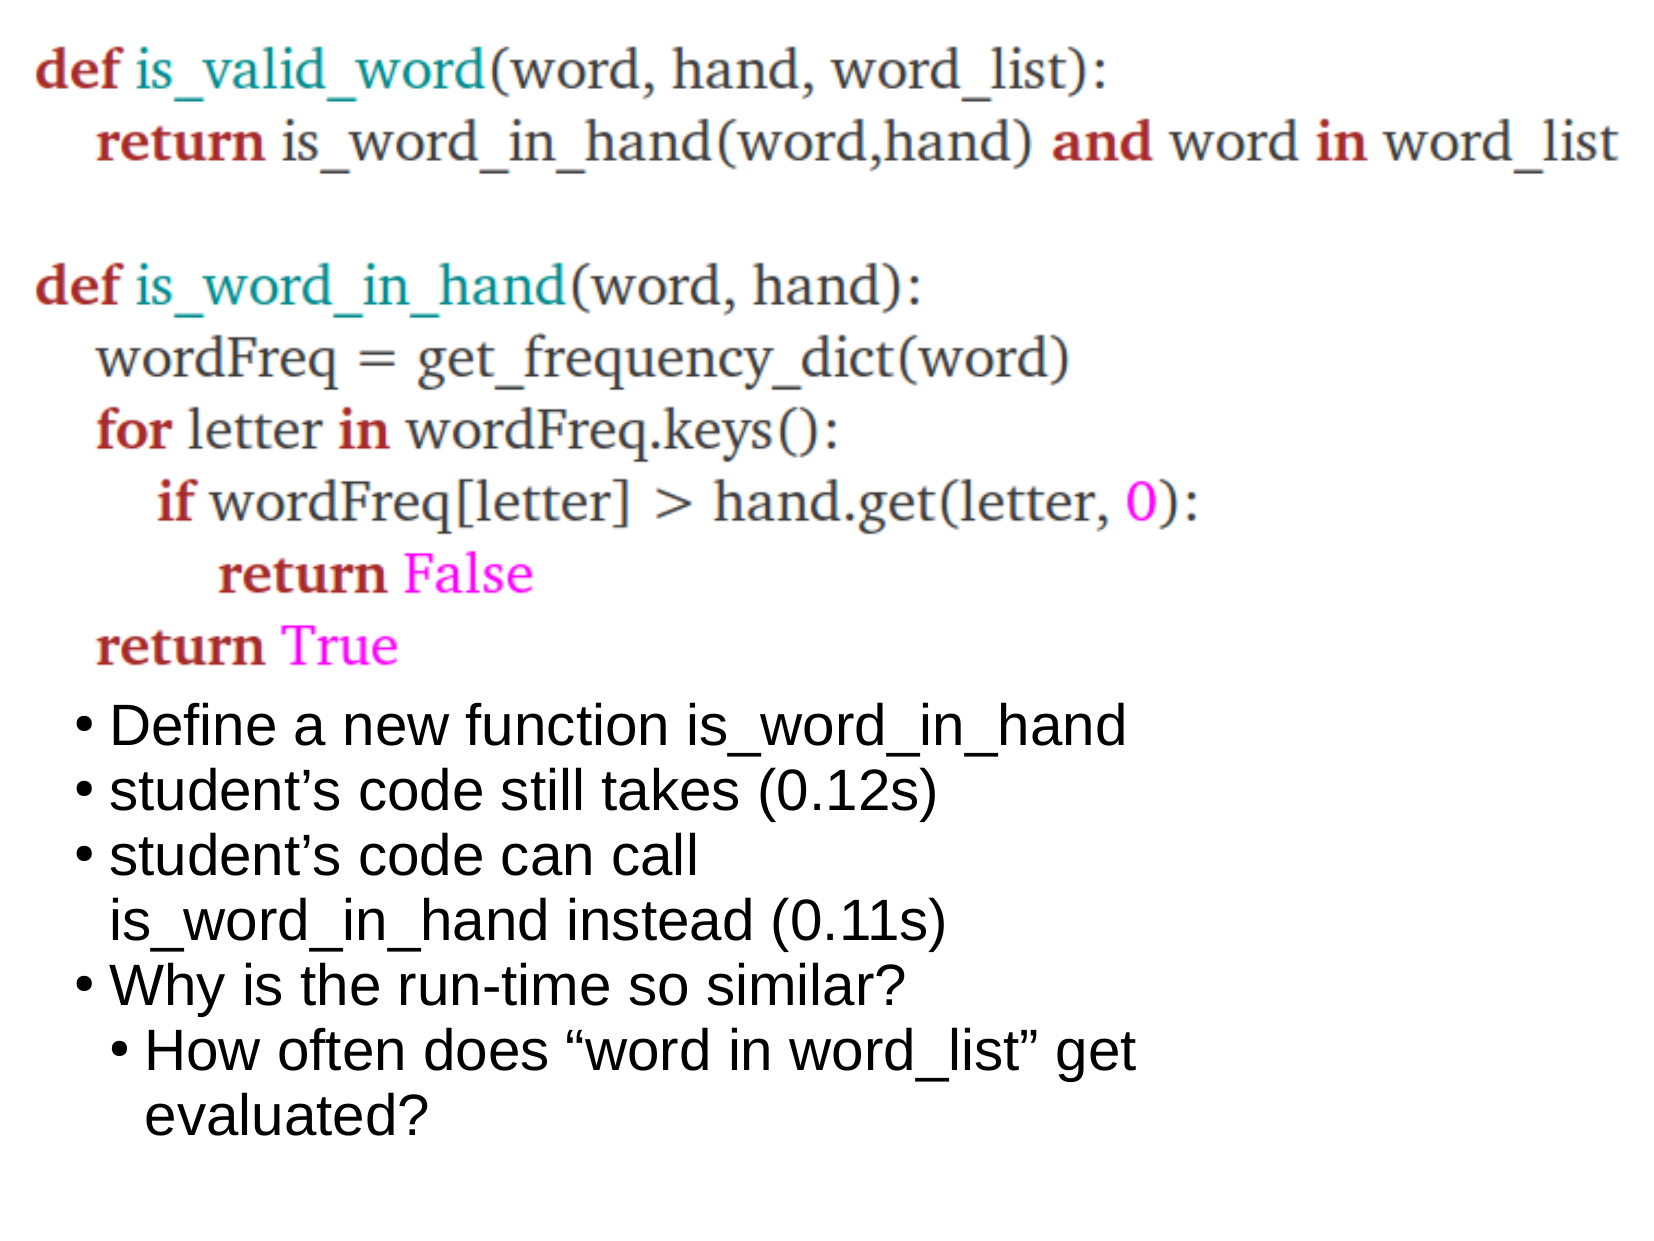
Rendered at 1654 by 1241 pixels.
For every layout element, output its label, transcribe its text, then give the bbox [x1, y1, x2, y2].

picture [35, 30, 1630, 686]
text_box Define a new function is_word_in_hand student’s code still takes (0.12s) student’s code can call is_word_in_hand instead (0.11s) Why is the run-time so similar? How often does “word in word_list” get evaluated? [59, 685, 1158, 1156]
